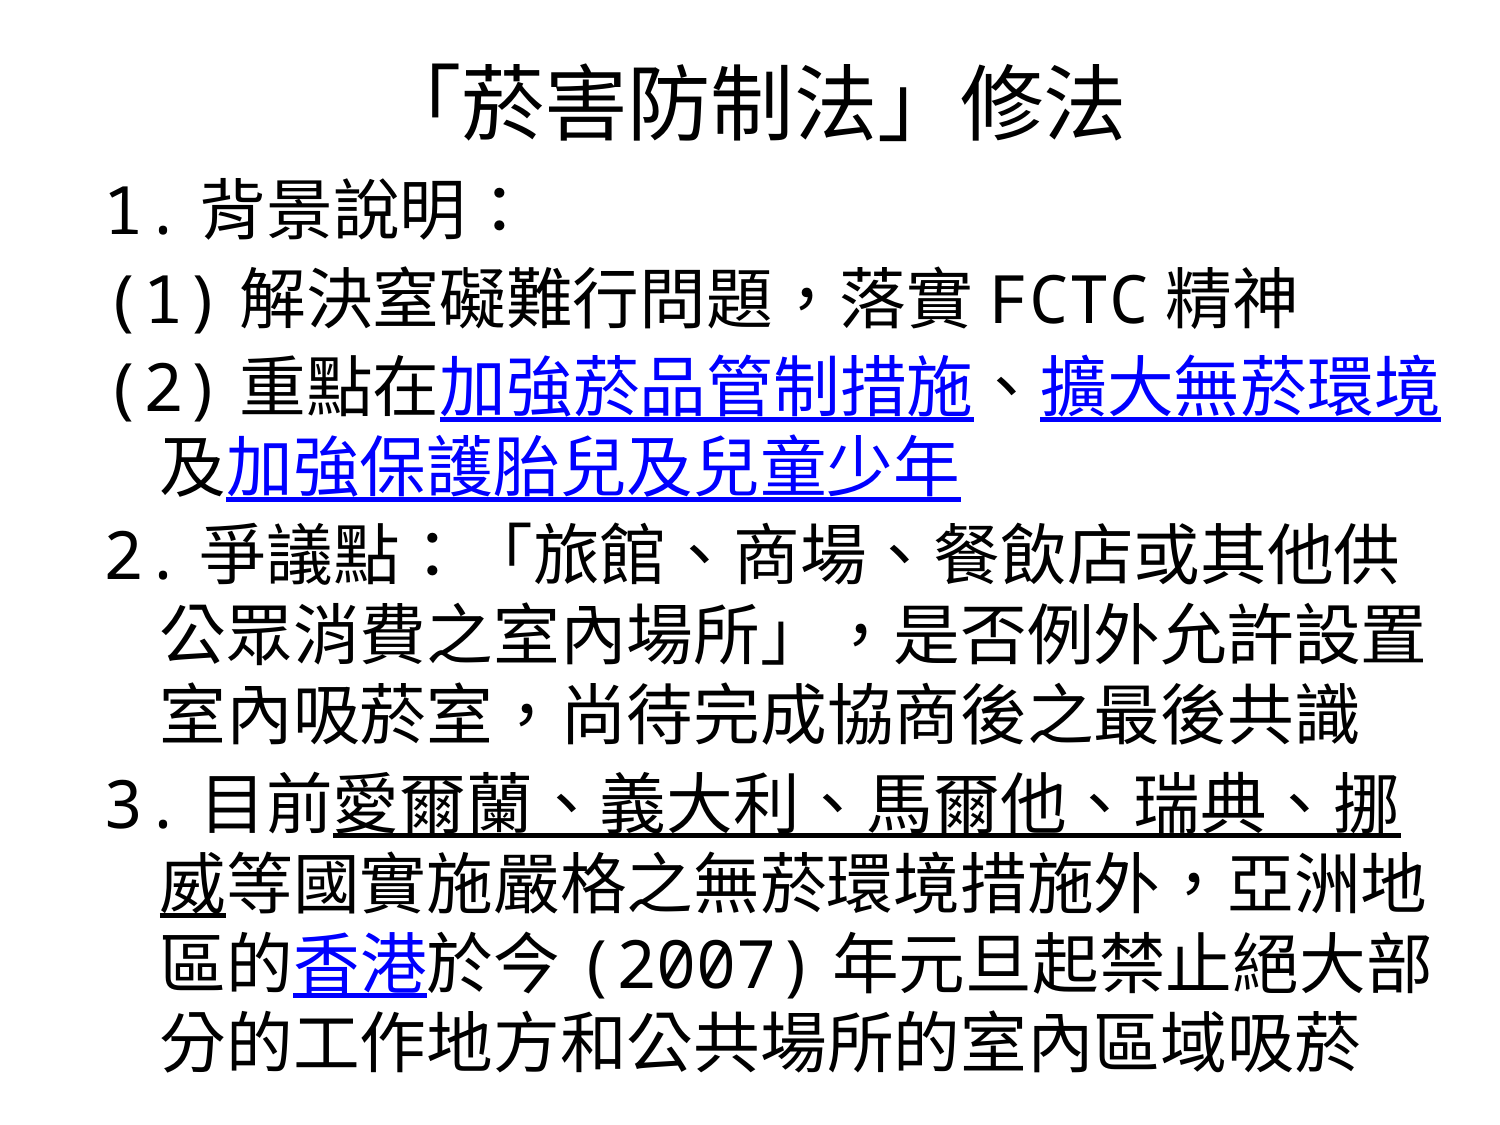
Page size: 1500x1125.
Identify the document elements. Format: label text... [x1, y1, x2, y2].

text_box 1.背景說明： (1)解決窒礙難行問題，落實FCTC精神 (2)重點在加強菸品管制措施、擴大無菸環境及加強保護胎兒及兒童少年 2.爭議點：「旅館、商場、餐飲店或其他供公眾消費之室內場所」，是否例外允許設置室內吸菸室，尚待完成協商後之最後共識 3.目前愛爾蘭、義大利、馬爾他、瑞典、挪威等國實施嚴格之無菸環境措施外，亞洲地區的香港於今(2007)年元旦起禁止絕大部分的工作地方和公共場所的室內區域吸菸 [89, 161, 1459, 995]
text_box 「菸害防制法」修法 [29, 7, 1476, 195]
